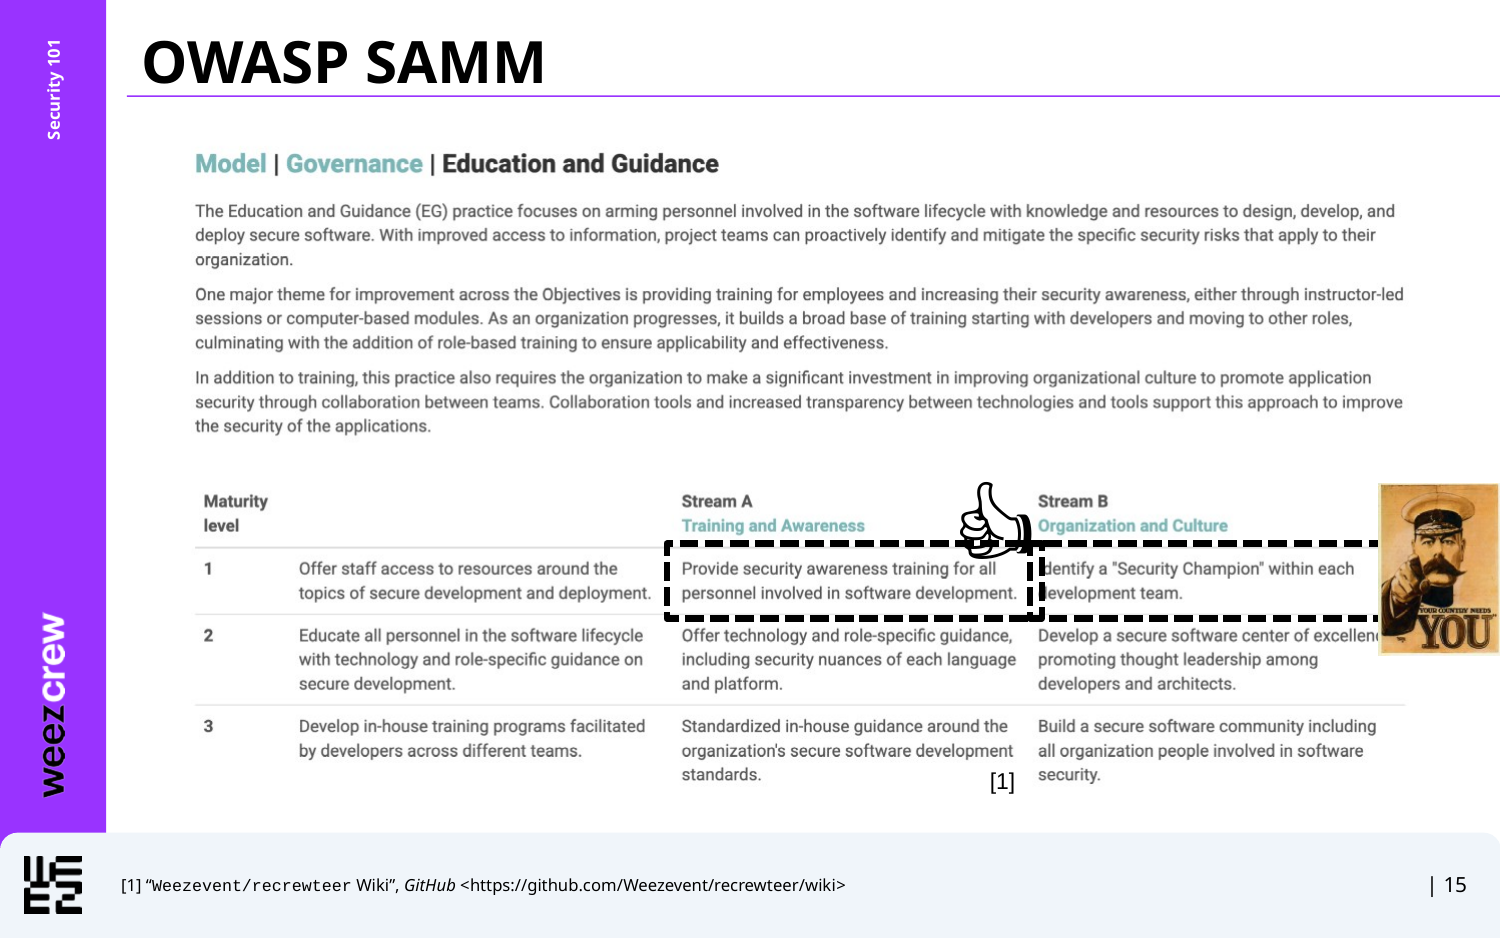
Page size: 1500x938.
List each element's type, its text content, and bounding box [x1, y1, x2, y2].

text_box [1] “Weezevent/recrewteer Wiki”, GitHub <https://github.com/Weezevent/recrewteer/wiki> [106, 832, 1394, 938]
text_box [1] [975, 761, 1051, 803]
picture [43, 612, 65, 798]
slide_number | <number> [1394, 850, 1482, 922]
title OWASP SAMM [126, 24, 1480, 97]
text_box 👍️ [939, 474, 1090, 583]
picture [175, 130, 1500, 802]
picture [24, 856, 82, 914]
title Security 101 [0, 24, 107, 497]
